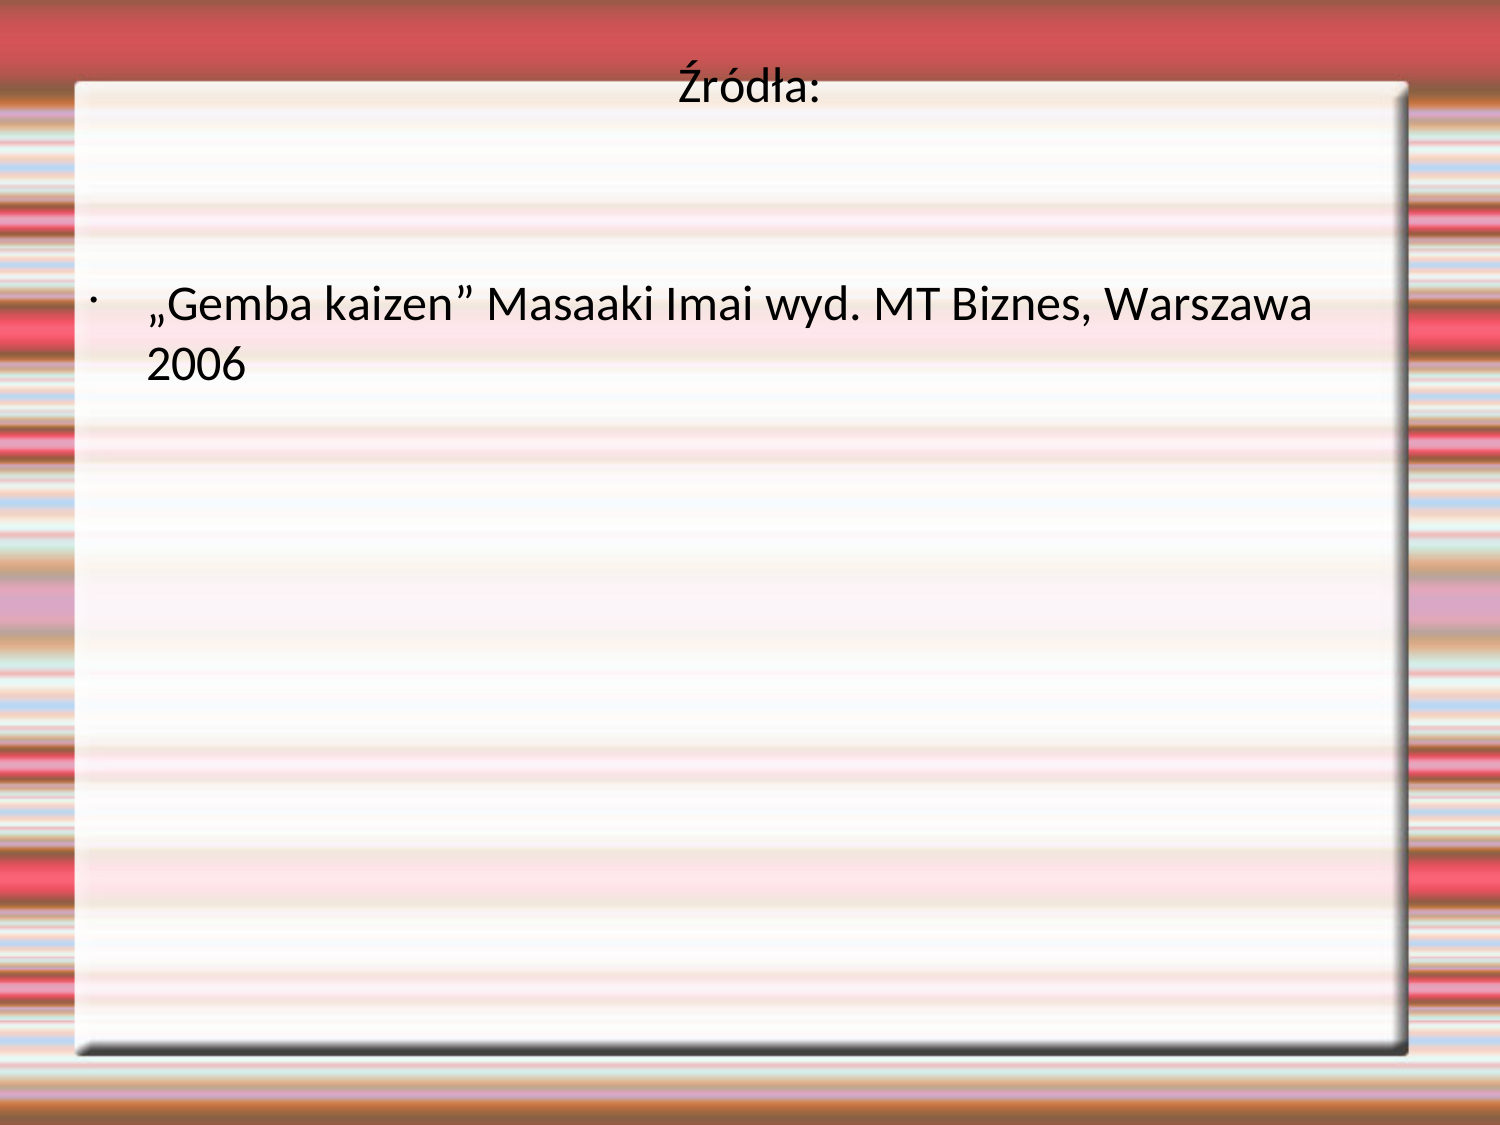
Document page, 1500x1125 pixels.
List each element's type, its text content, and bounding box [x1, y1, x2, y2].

picture [0, 0, 1500, 1125]
list „Gemba kaizen” Masaaki Imai wyd. MT Biznes, Warszawa 2006 [75, 262, 1425, 1005]
title Źródła: [75, 45, 1425, 233]
